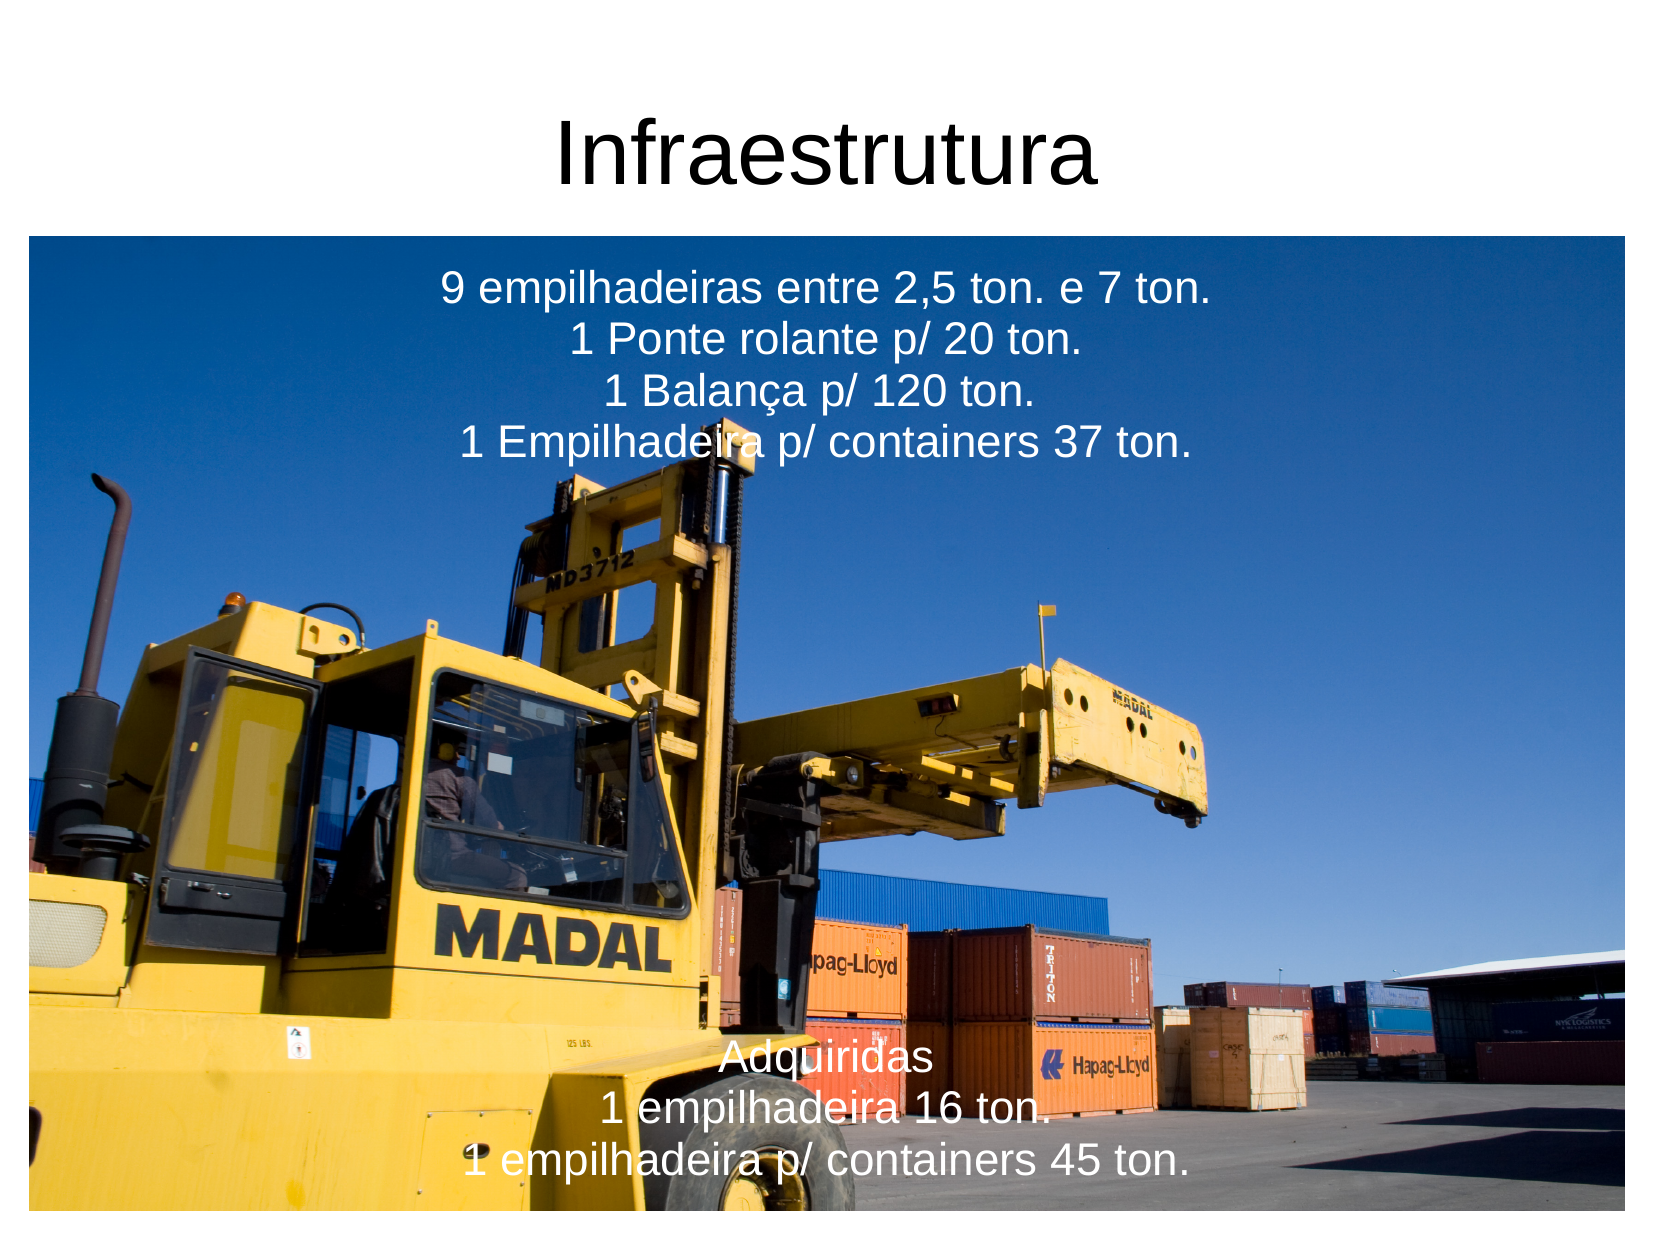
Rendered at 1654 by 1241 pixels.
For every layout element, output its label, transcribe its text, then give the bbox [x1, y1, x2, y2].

picture [29, 236, 1625, 1211]
title Infraestrutura [82, 49, 1571, 236]
